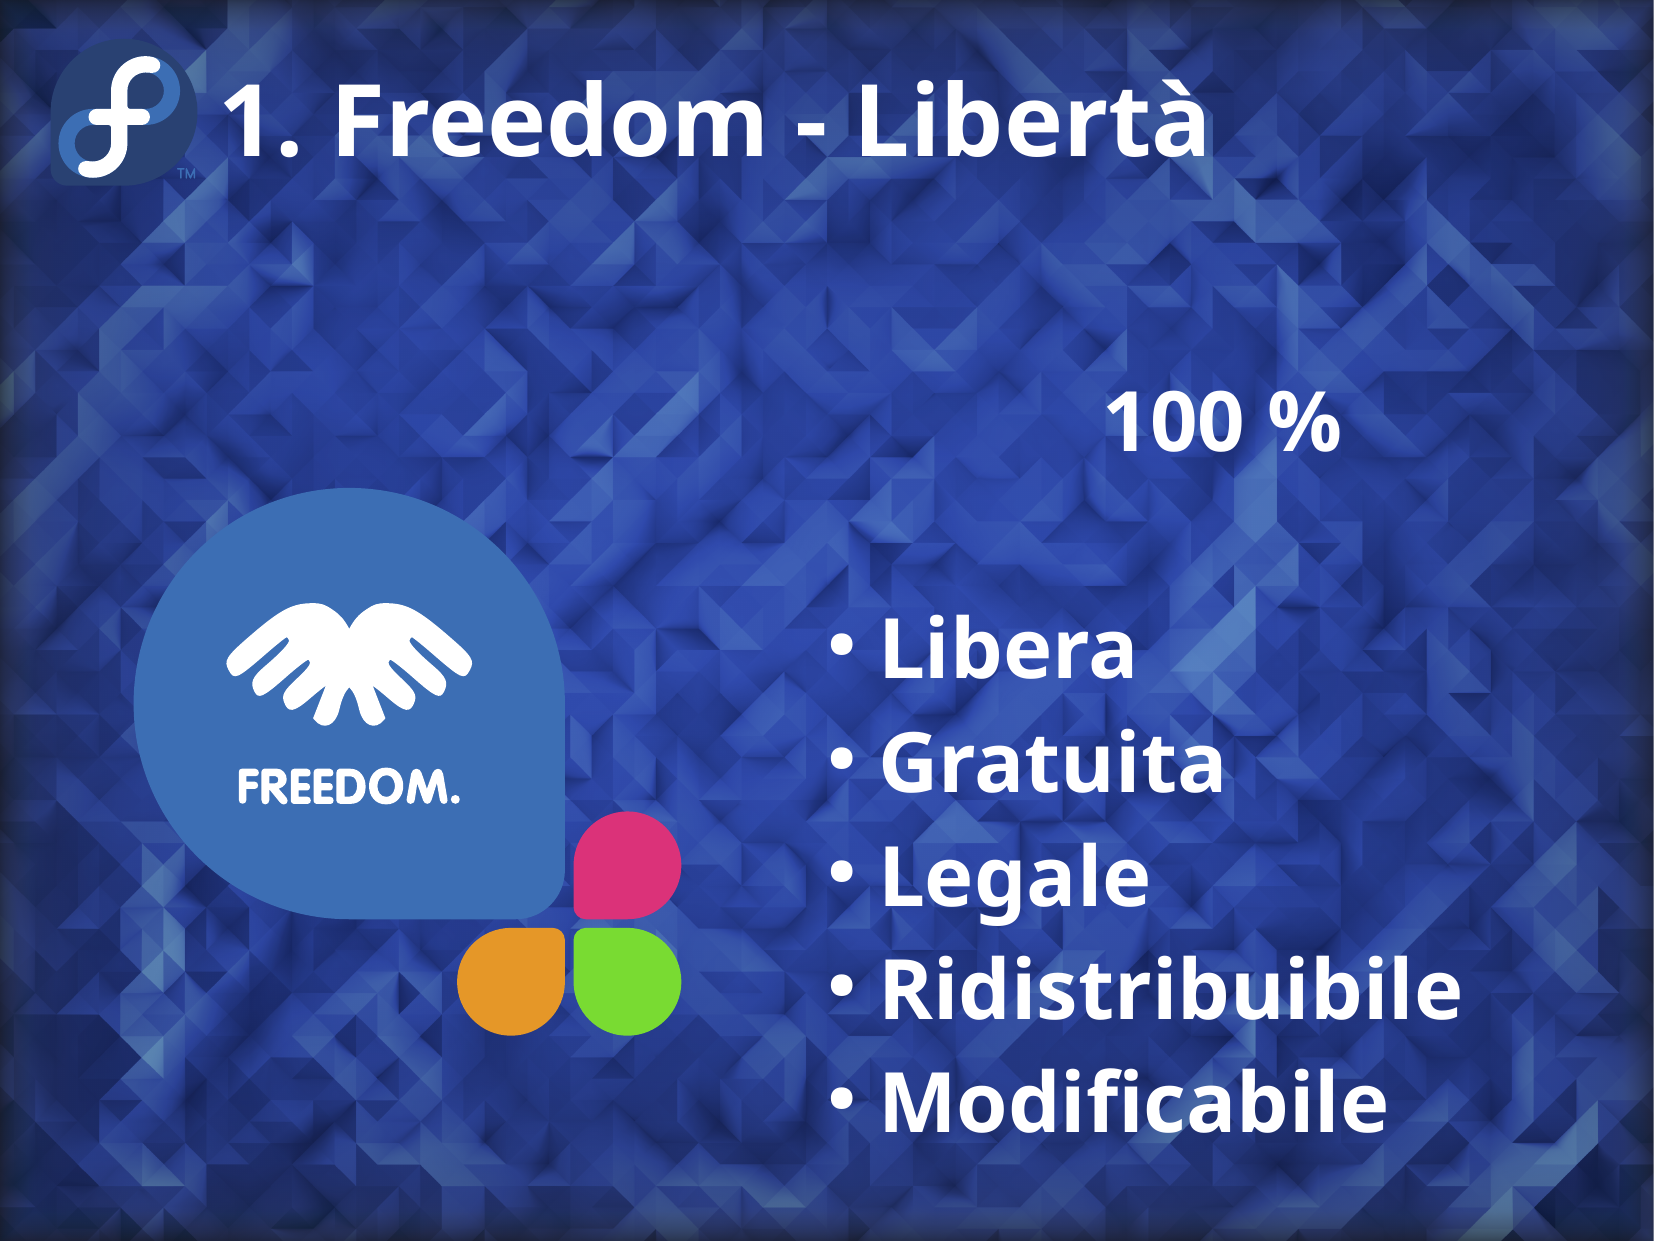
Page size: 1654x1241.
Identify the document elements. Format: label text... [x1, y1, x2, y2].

picture [0, 0, 1654, 1241]
text_box 100 % Libera Gratuita Legale Ridistribuibile Modificabile [826, 237, 1619, 1158]
title 1. Freedom - Libertà [272, 23, 1654, 213]
